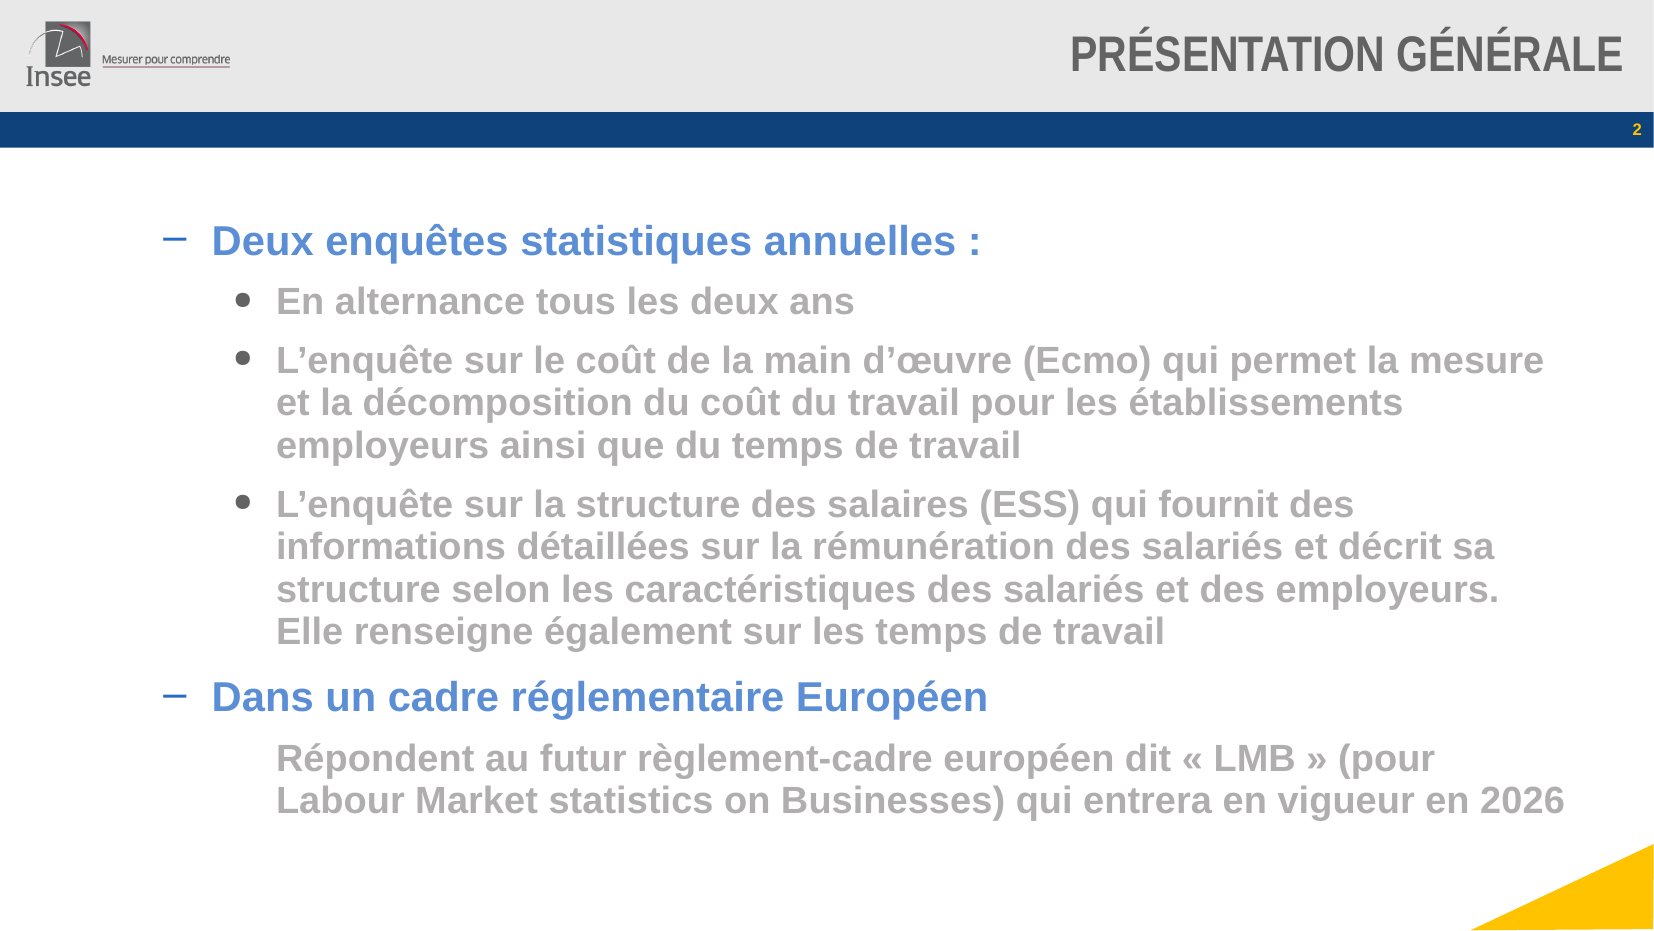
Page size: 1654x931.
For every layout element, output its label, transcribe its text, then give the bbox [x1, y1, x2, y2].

list Deux enquêtes statistiques annuelles : En alternance tous les deux ans L’enquête sur le coût de la main d’œuvre (Ecmo) qui permet la mesure et la décomposition du coût du travail pour les établissements employeurs ainsi que du temps de travail L’enquête sur la structure des salaires (ESS) qui fournit des informations détaillées sur la rémunération des salariés et décrit sa structure selon les caractéristiques des salariés et des employeurs. Elle renseigne également sur les temps de travail Dans un cadre réglementaire Européen Répondent au futur règlement-cadre européen dit « LMB » (pour Labour Market statistics on Businesses) qui entrera en vigueur en 2026 [82, 217, 1571, 861]
picture [23, 0, 230, 89]
title Présentation générale [265, 0, 1625, 107]
